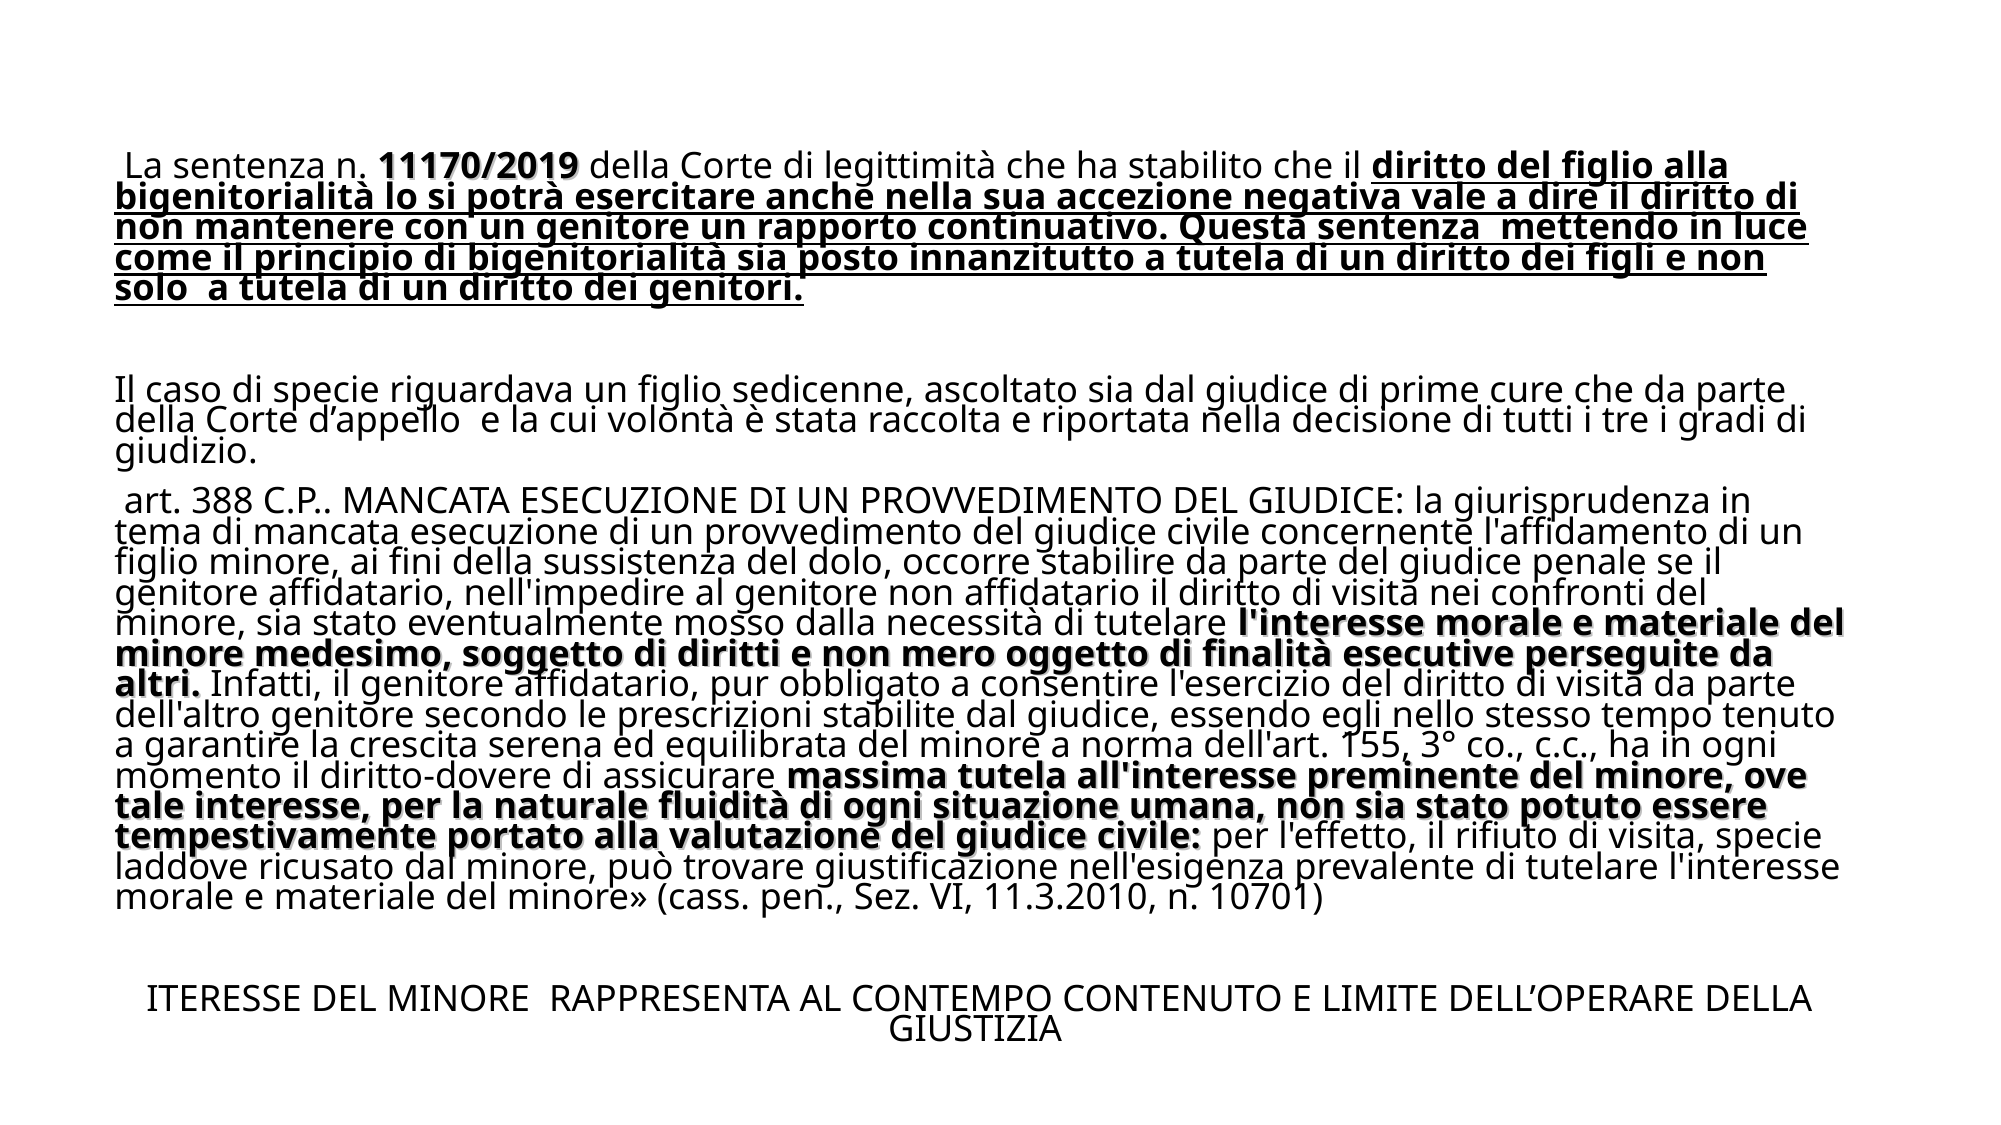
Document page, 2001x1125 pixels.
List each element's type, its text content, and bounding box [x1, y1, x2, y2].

list La sentenza n. 11170/2019 della Corte di legittimità che ha stabilito che il diritto del figlio alla bigenitorialità lo si potrà esercitare anche nella sua accezione negativa vale a dire il diritto di non mantenere con un genitore un rapporto continuativo. Questa sentenza mettendo in luce come il principio di bigenitorialità sia posto innanzitutto a tutela di un diritto dei figli e non solo a tutela di un diritto dei genitori. Il caso di specie riguardava un figlio sedicenne, ascoltato sia dal giudice di prime cure che da parte della Corte d’appello e la cui volontà è stata raccolta e riportata nella decisione di tutti i tre i gradi di giudizio. art. 388 C.P.. MANCATA ESECUZIONE DI UN PROVVEDIMENTO DEL GIUDICE: la giurisprudenza in tema di mancata esecuzione di un provvedimento del giudice civile concernente l'affidamento di un figlio minore, ai fini della sussistenza del dolo, occorre stabilire da parte del giudice penale se il genitore affidatario, nell'impedire al genitore non affidatario il diritto di visita nei confronti del minore, sia stato eventualmente mosso dalla necessità di tutelare l'interesse morale e materiale del minore medesimo, soggetto di diritti e non mero oggetto di finalità esecutive perseguite da altri. Infatti, il genitore affidatario, pur obbligato a consentire l'esercizio del diritto di visita da parte dell'altro genitore secondo le prescrizioni stabilite dal giudice, essendo egli nello stesso tempo tenuto a garantire la crescita serena ed equilibrata del minore a norma dell'art. 155, 3° co., c.c., ha in ogni momento il diritto-dovere di assicurare massima tutela all'interesse preminente del minore, ove tale interesse, per la naturale fluidità di ogni situazione umana, non sia stato potuto essere tempestivamente portato alla valutazione del giudice civile: per l'effetto, il rifiuto di visita, specie laddove ricusato dal minore, può trovare giustificazione nell'esigenza prevalente di tutelare l'interesse morale e materiale del minore» (cass. pen., Sez. VI, 11.3.2010, n. 10701) ITERESSE DEL MINORE RAPPRESENTA AL CONTEMPO CONTENUTO E LIMITE DELL’OPERARE DELLA GIUSTIZIA [99, 83, 1863, 1069]
